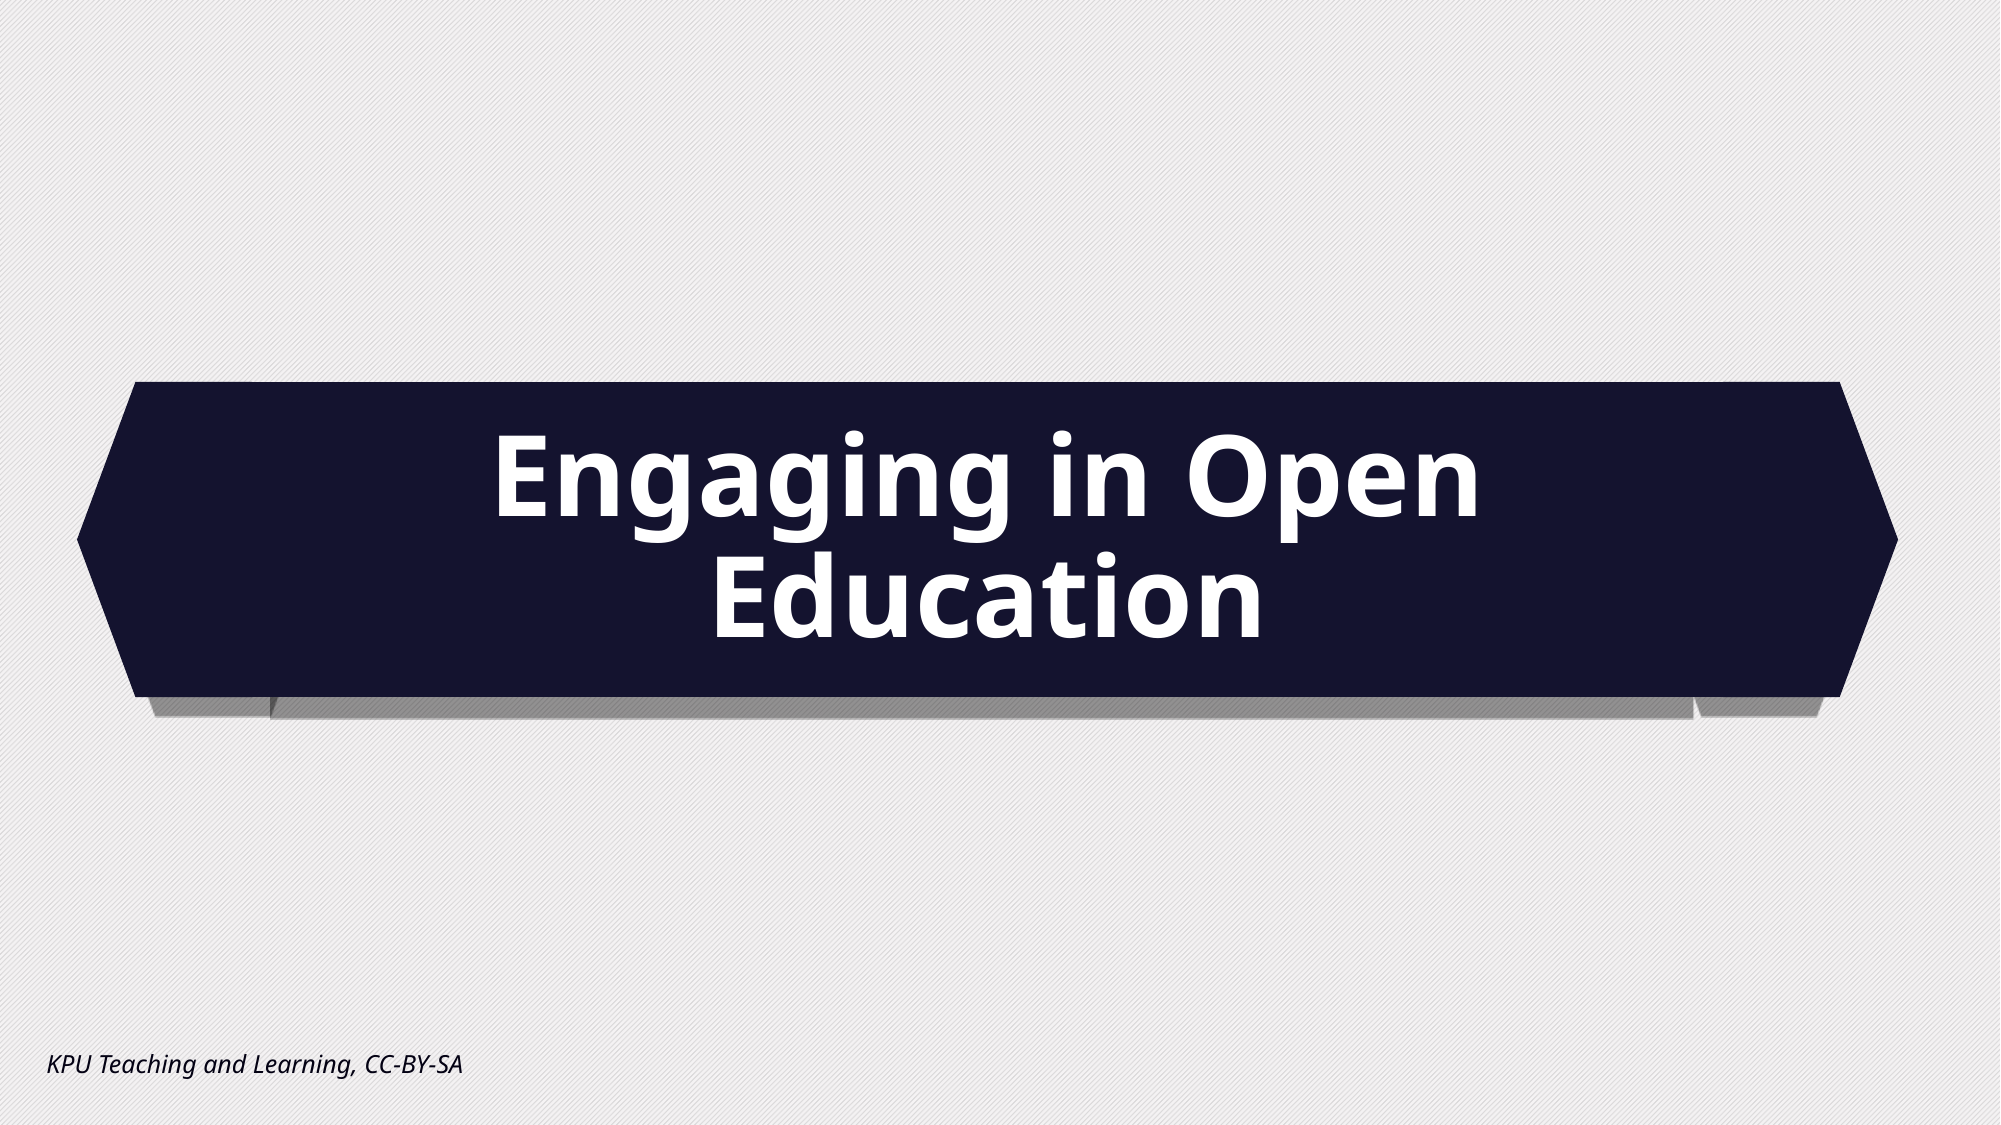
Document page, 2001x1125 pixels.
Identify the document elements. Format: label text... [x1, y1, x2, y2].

text_box KPU Teaching and Learning, CC-BY-SA [31, 1033, 1159, 1094]
title Engaging in Open Education [251, 384, 1724, 698]
